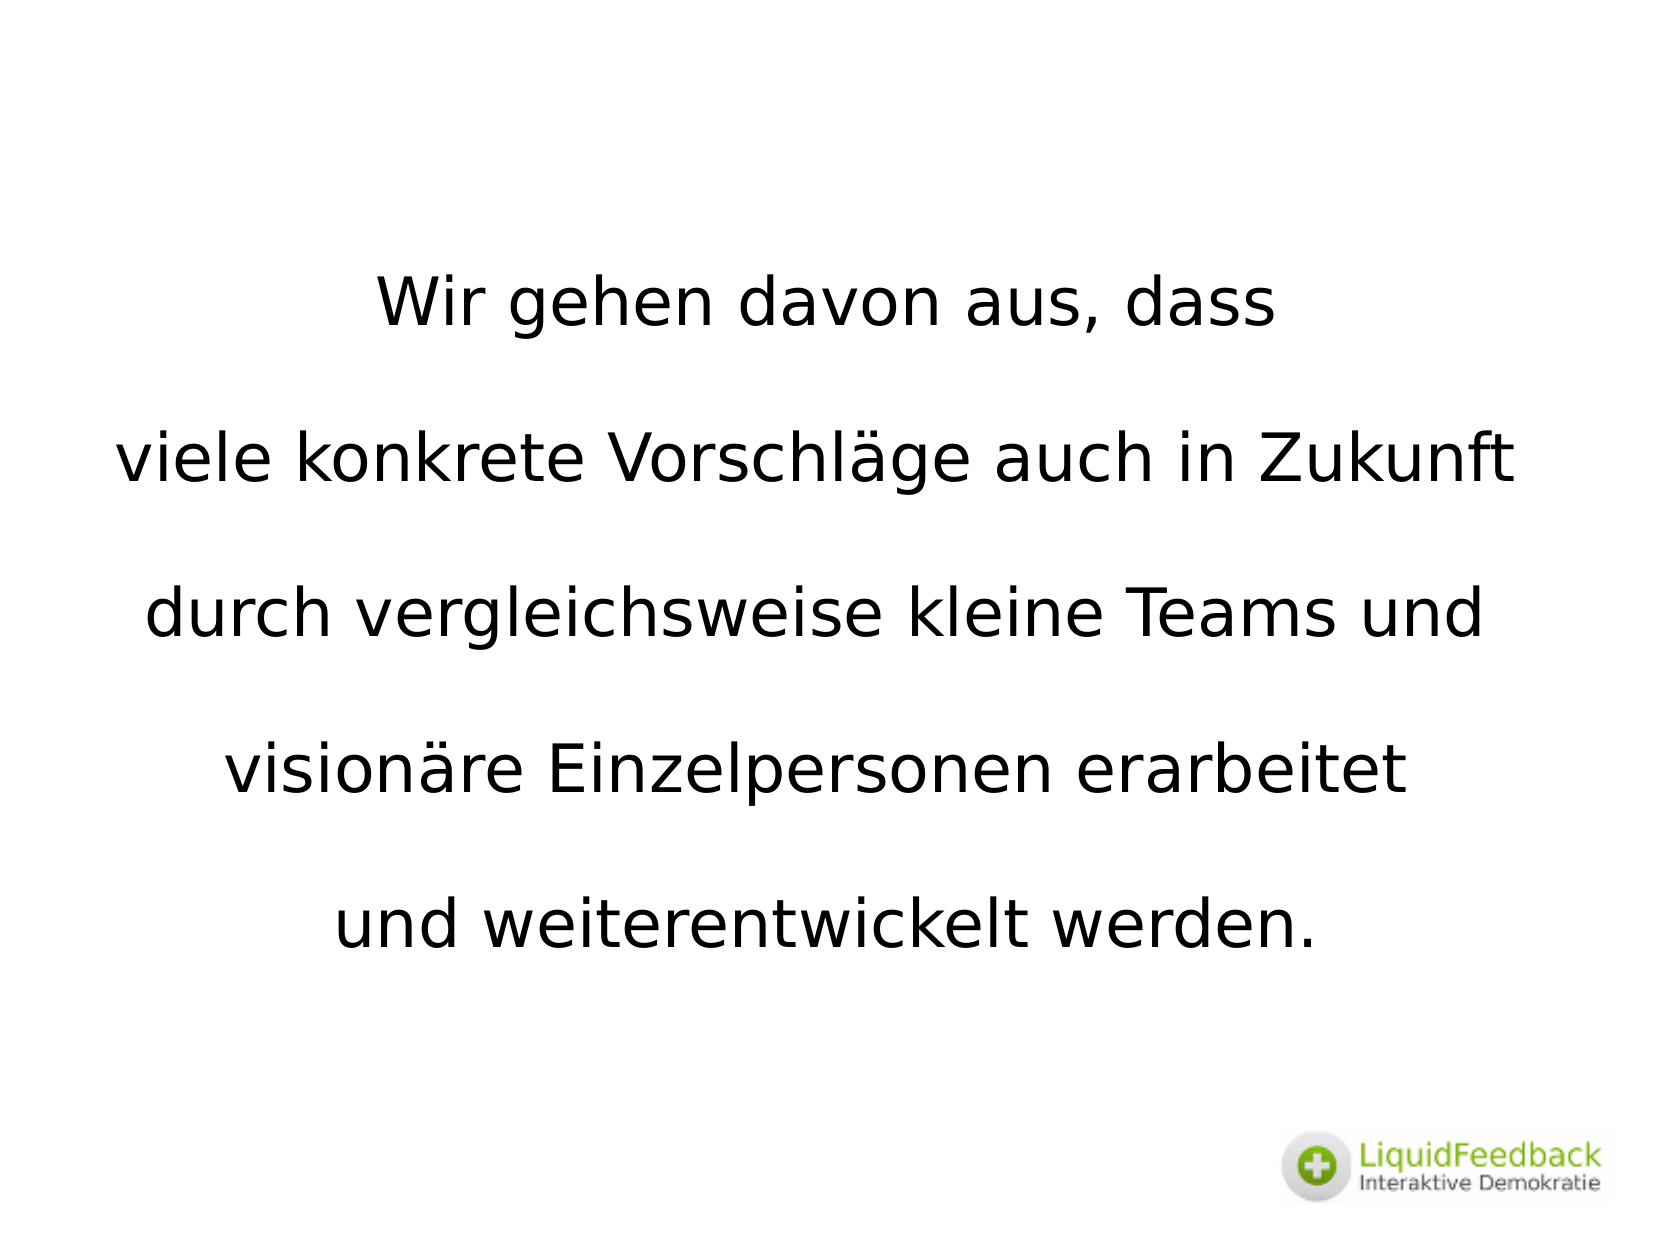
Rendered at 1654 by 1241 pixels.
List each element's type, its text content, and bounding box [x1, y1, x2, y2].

text_box Wir gehen davon aus, dass viele konkrete Vorschläge auch in Zukunft durch vergleichsweise kleine Teams und visionäre Einzelpersonen erarbeitet und weiterentwickelt werden. [82, 118, 1571, 1109]
picture [1276, 1127, 1613, 1205]
